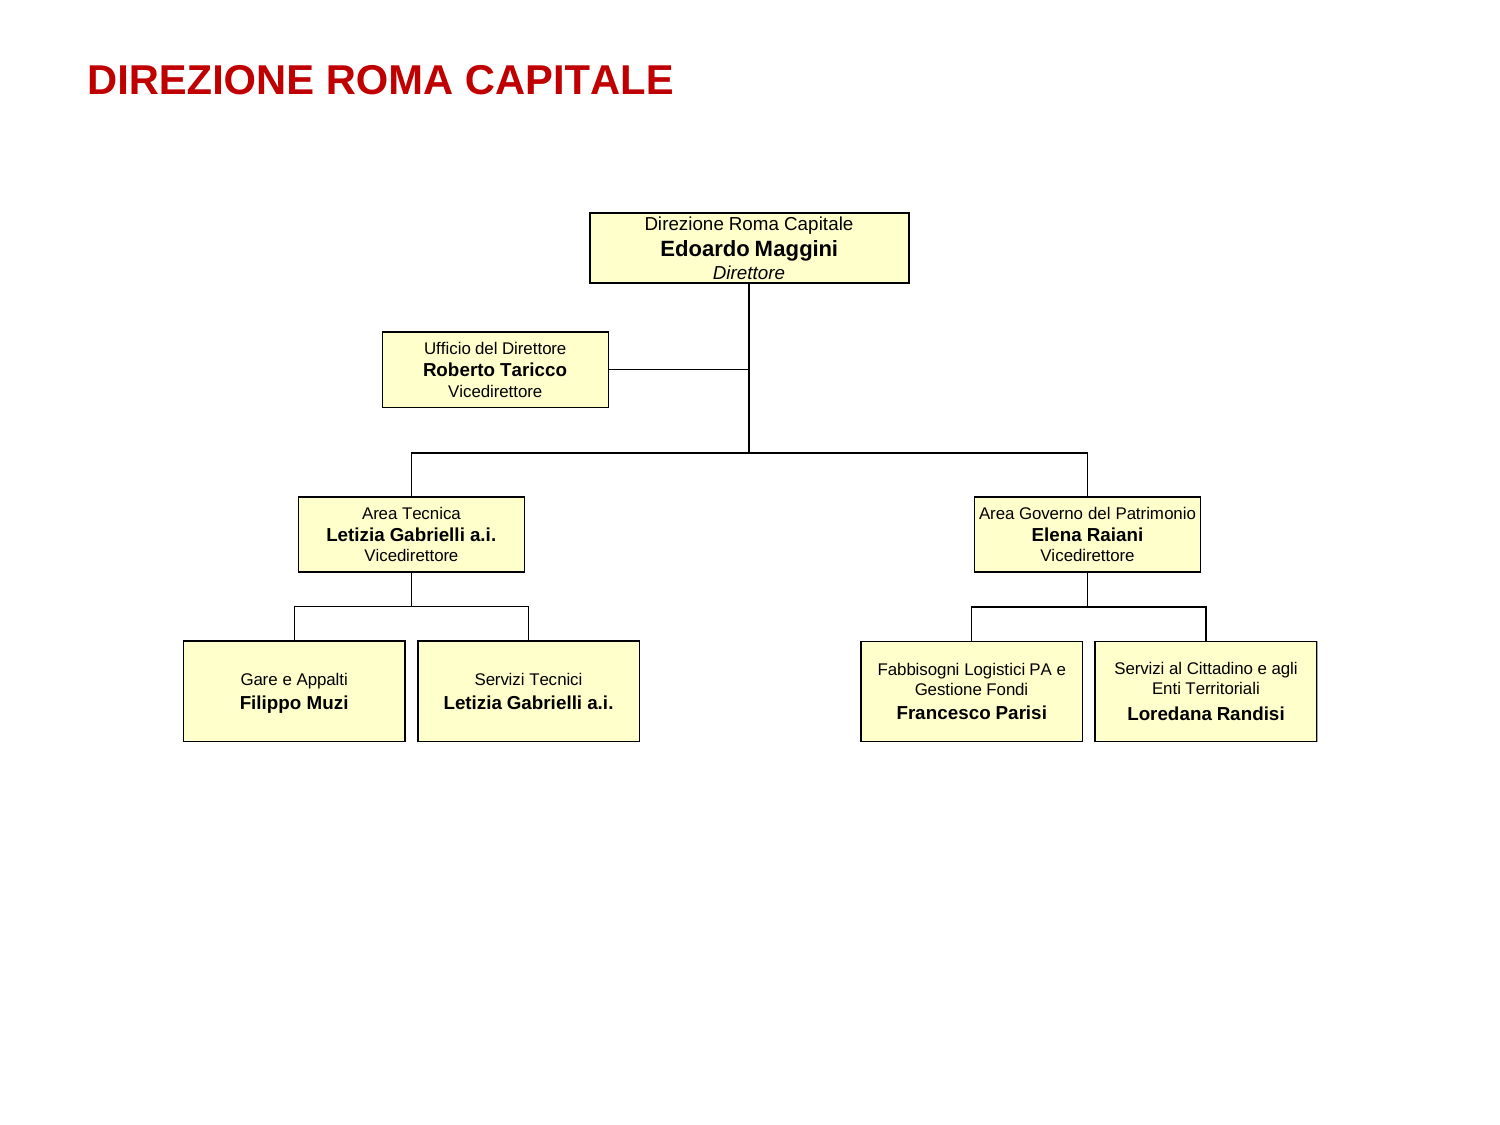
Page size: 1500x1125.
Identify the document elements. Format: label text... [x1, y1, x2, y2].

picture [182, 206, 1318, 743]
text_box DIREZIONE ROMA CAPITALE [72, 45, 1462, 128]
